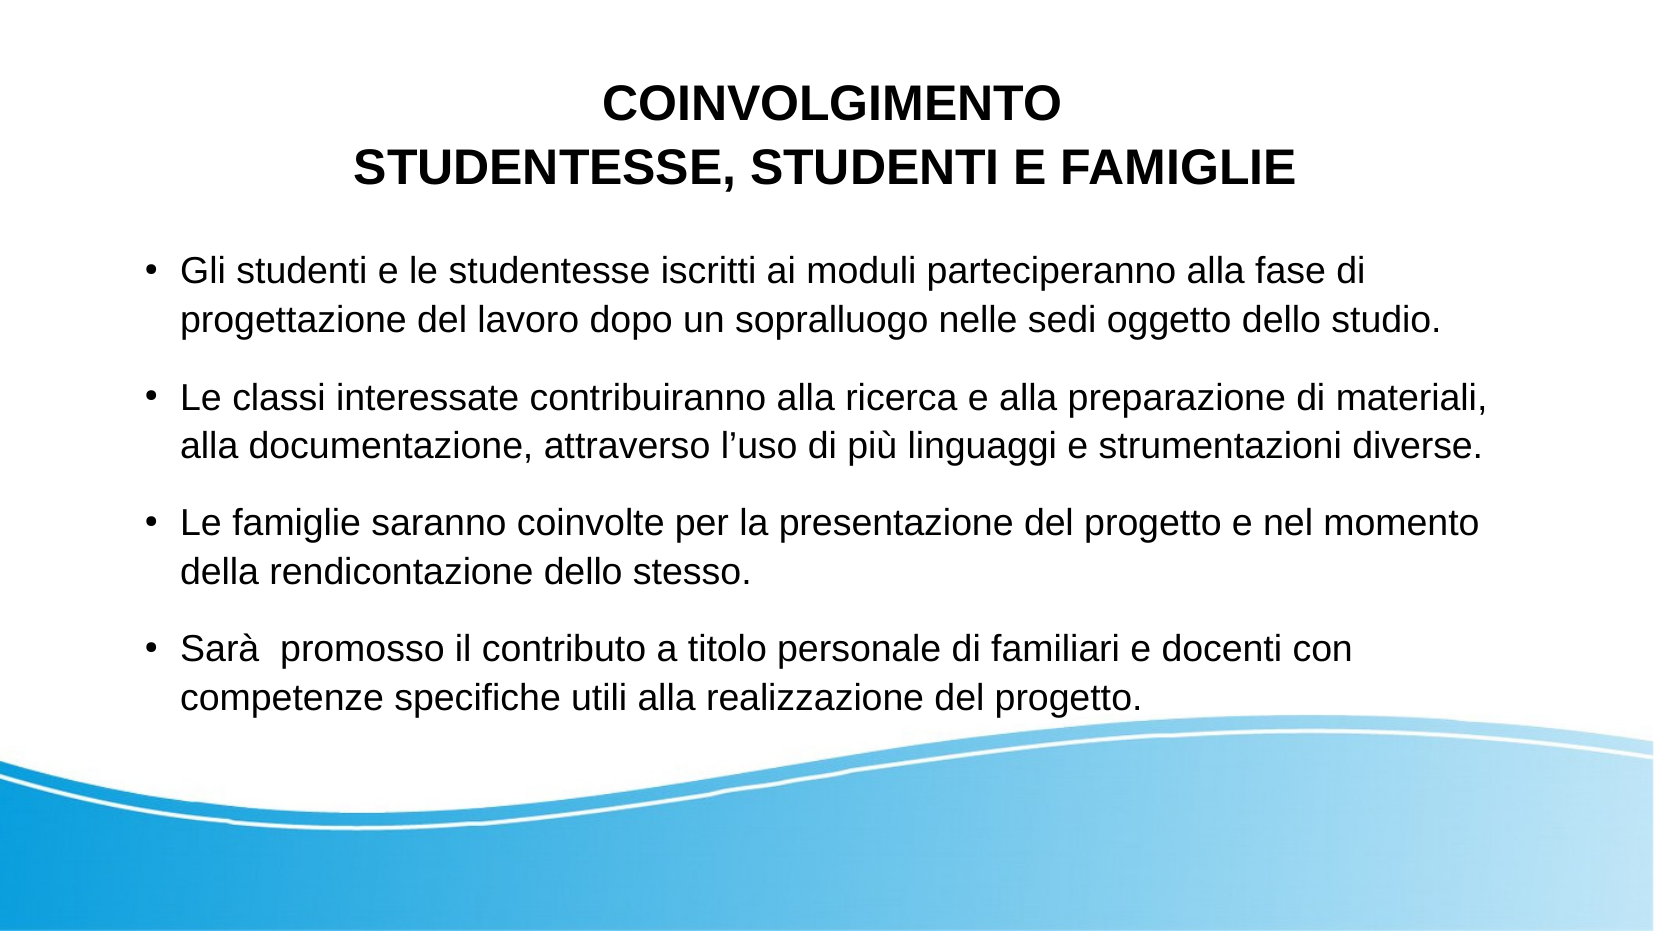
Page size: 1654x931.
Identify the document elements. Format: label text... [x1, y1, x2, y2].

text_box Gli studenti e le studentesse iscritti ai moduli parteciperanno alla fase di progettazione del lavoro dopo un sopralluogo nelle sedi oggetto dello studio. Le classi interessate contribuiranno alla ricerca e alla preparazione di materiali, alla documentazione, attraverso l’uso di più linguaggi e strumentazioni diverse. Le famiglie saranno coinvolte per la presentazione del progetto e nel momento della rendicontazione dello stesso. Sarà promosso il contributo a titolo personale di familiari e docenti con competenze specifiche utili alla realizzazione del progetto. [129, 236, 1524, 823]
picture [0, 714, 1654, 931]
text_box COINVOLGIMENTO STUDENTESSE, STUDENTI E FAMIGLIE [125, 59, 1555, 203]
